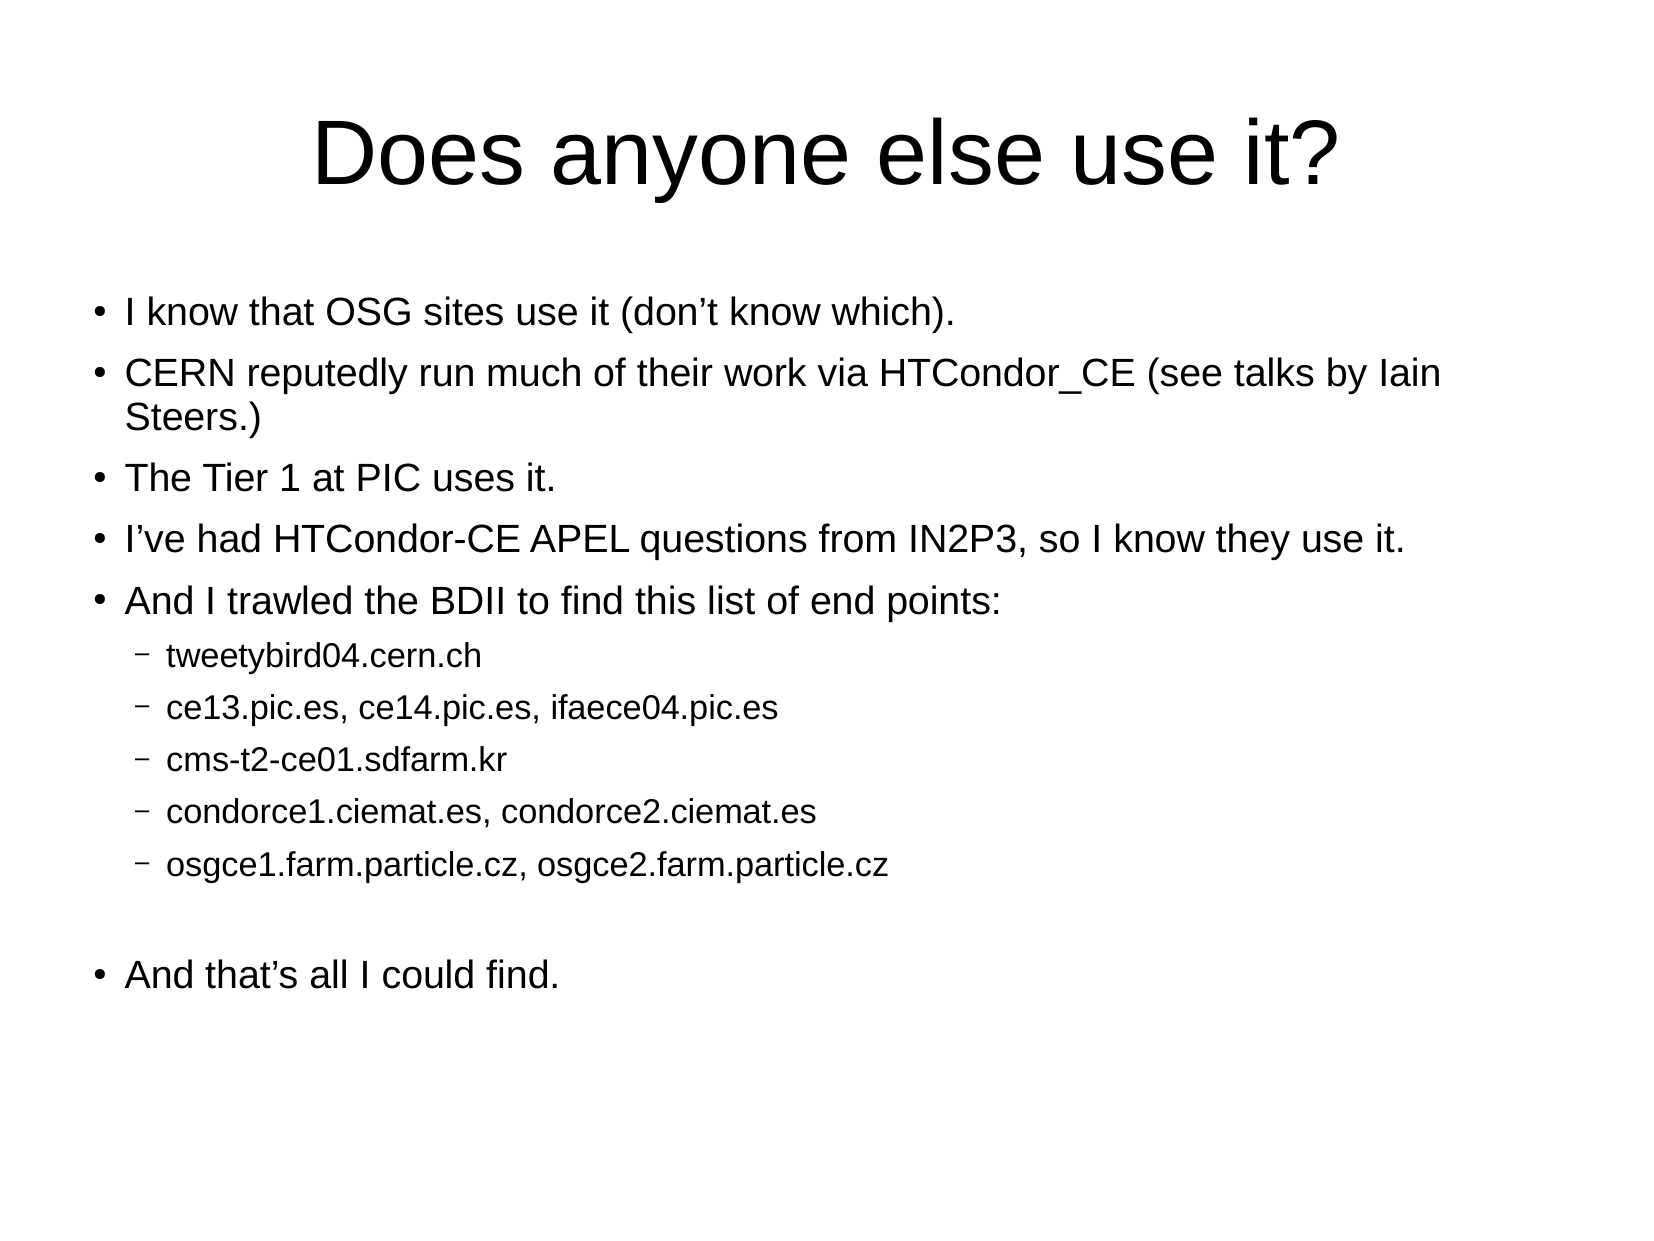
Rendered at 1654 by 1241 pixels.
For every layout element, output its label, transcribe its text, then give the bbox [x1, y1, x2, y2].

title Does anyone else use it? [82, 49, 1571, 257]
list I know that OSG sites use it (don’t know which). CERN reputedly run much of their work via HTCondor_CE (see talks by Iain Steers.) The Tier 1 at PIC uses it. I’ve had HTCondor-CE APEL questions from IN2P3, so I know they use it. And I trawled the BDII to find this list of end points: tweetybird04.cern.ch ce13.pic.es, ce14.pic.es, ifaece04.pic.es cms-t2-ce01.sdfarm.kr condorce1.ciemat.es, condorce2.ciemat.es osgce1.farm.particle.cz, osgce2.farm.particle.cz And that’s all I could find. [82, 290, 1571, 1010]
